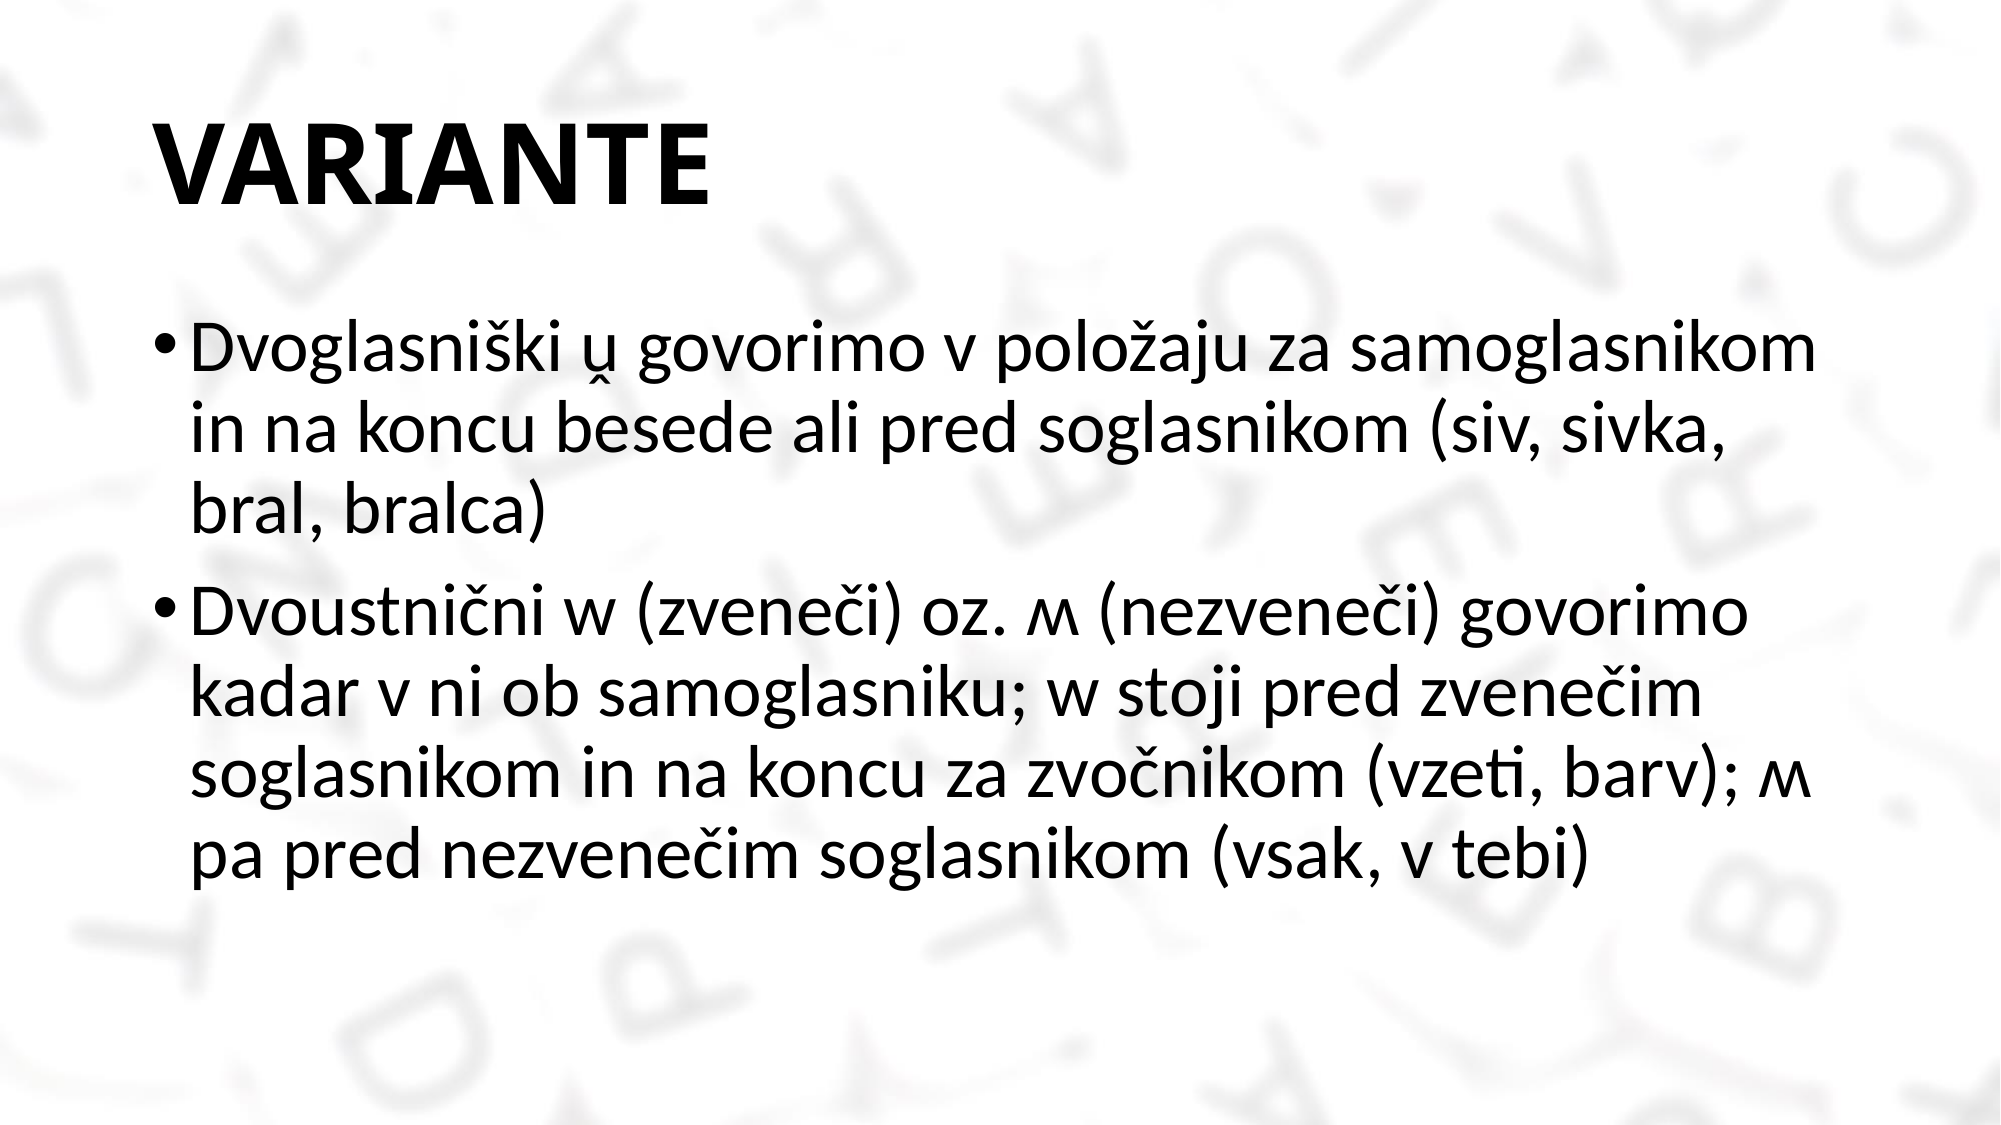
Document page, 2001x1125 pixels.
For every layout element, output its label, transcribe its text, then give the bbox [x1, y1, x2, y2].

title VARIANTE [137, 59, 1863, 278]
list Dvoglasniški ṷ govorimo v položaju za samoglasnikom in na koncu besede ali pred soglasnikom (siv, sivka, bral, bralca) Dvoustnični w (zveneči) oz. ʍ (nezveneči) govorimo kadar v ni ob samoglasniku; w stoji pred zvenečim soglasnikom in na koncu za zvočnikom (vzeti, barv); ʍ pa pred nezvenečim soglasnikom (vsak, v tebi) [137, 299, 1863, 1014]
picture [0, 0, 2001, 1125]
